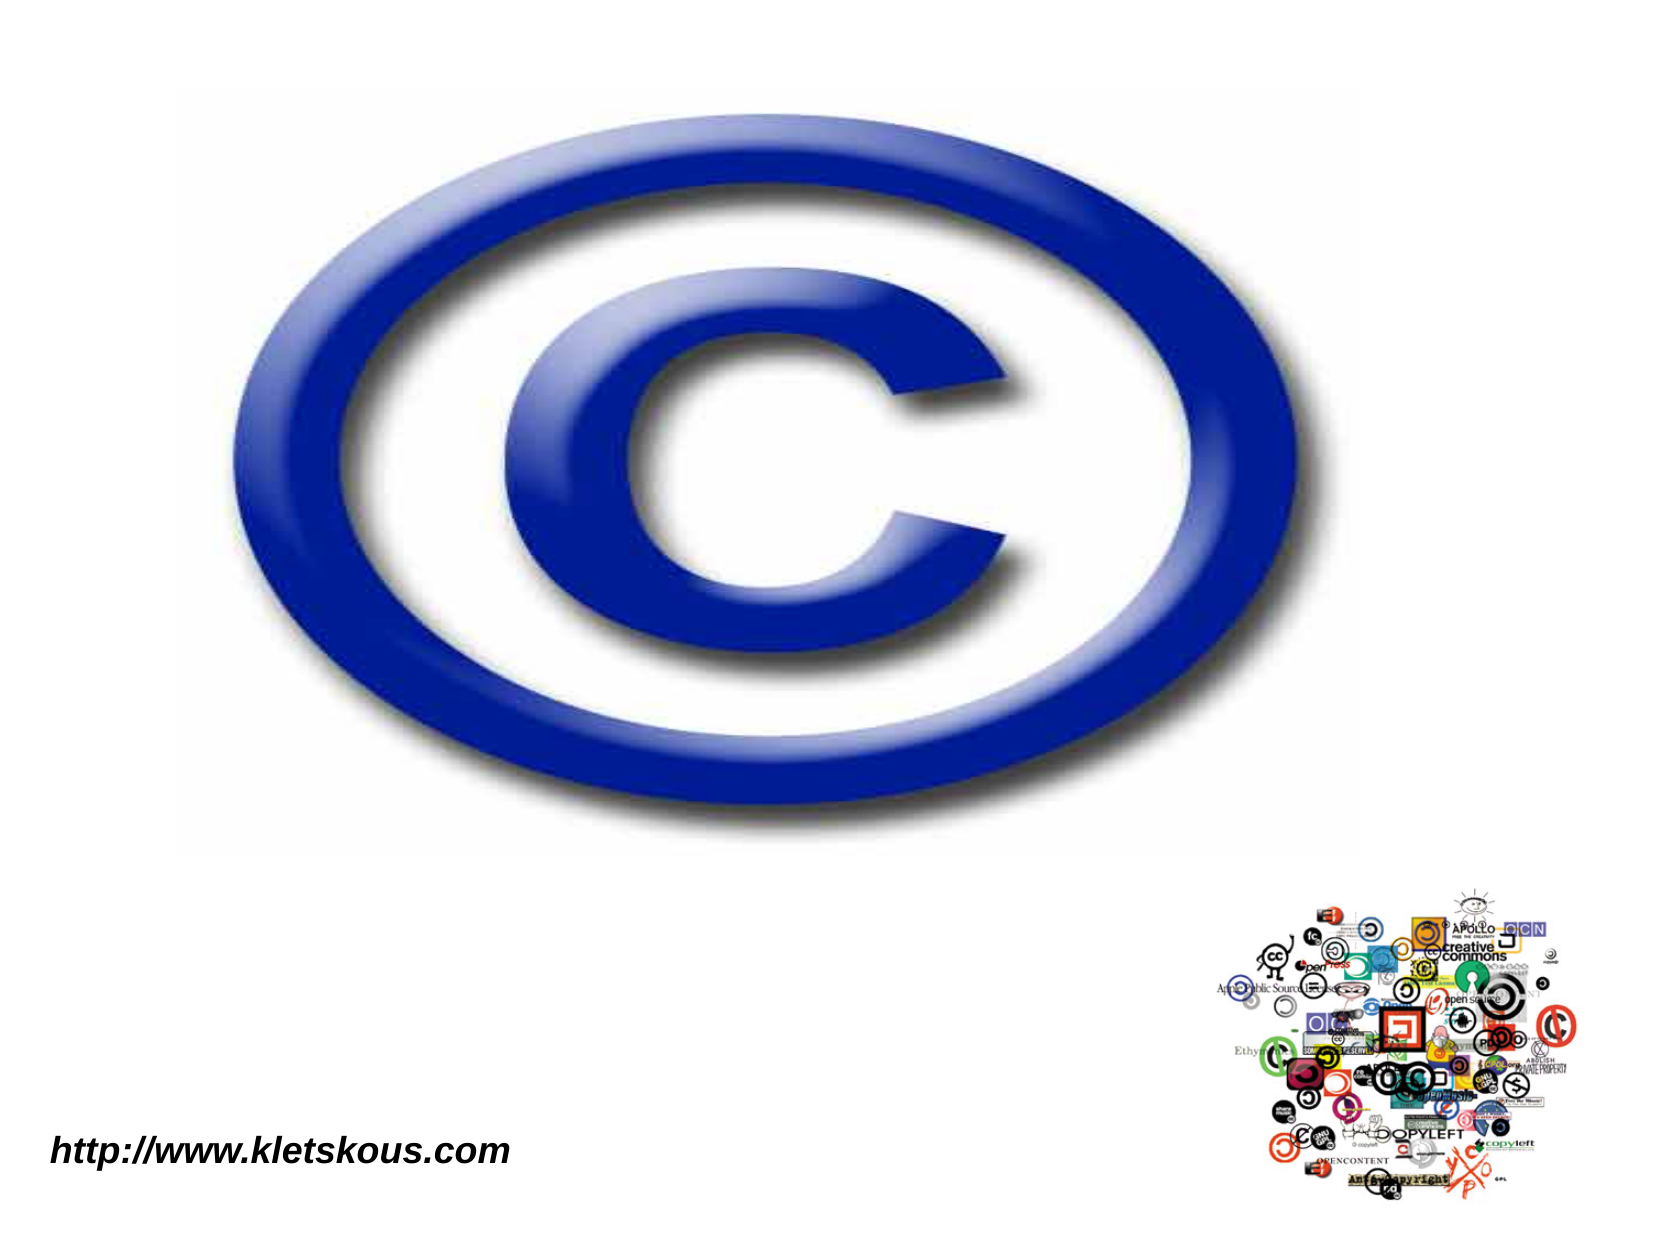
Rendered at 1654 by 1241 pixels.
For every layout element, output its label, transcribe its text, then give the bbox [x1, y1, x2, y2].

picture [1210, 885, 1595, 1211]
picture [177, 88, 1359, 857]
text_box http://www.kletskous.com [34, 1122, 591, 1211]
